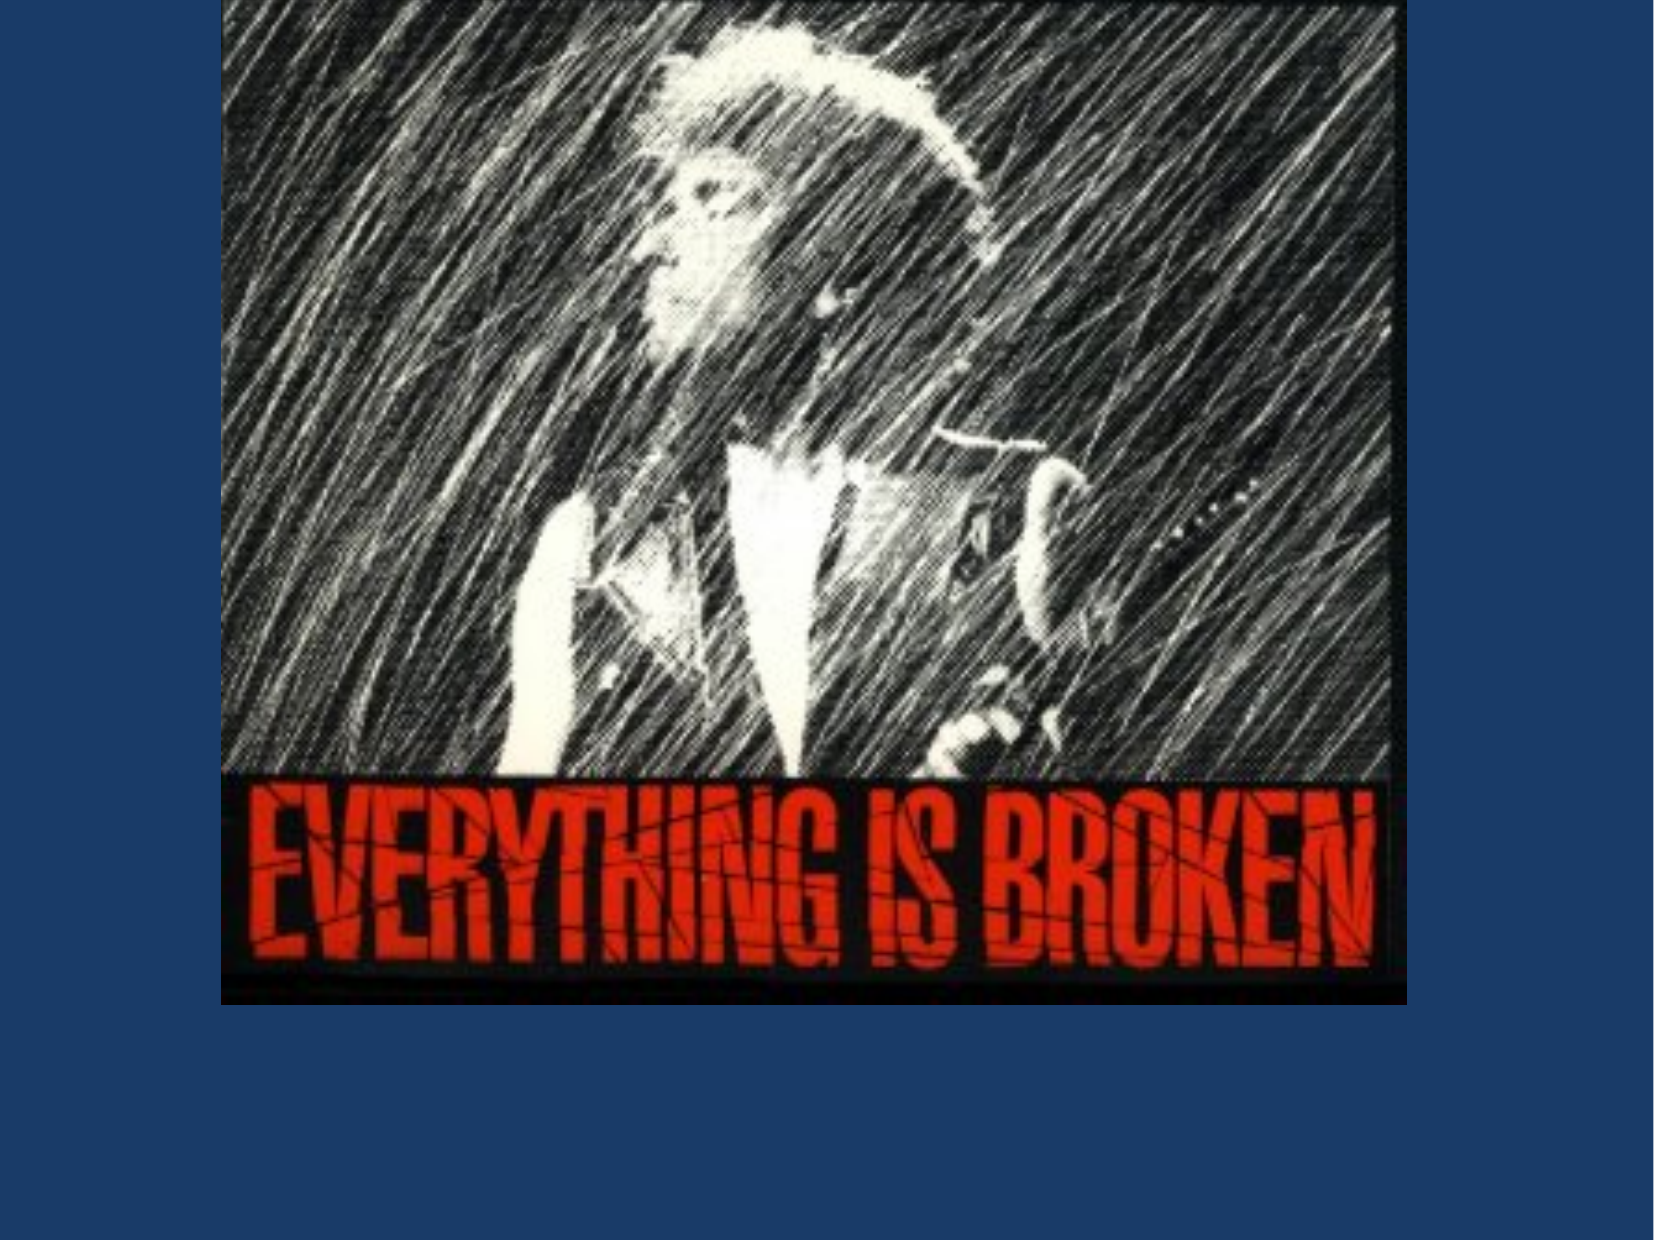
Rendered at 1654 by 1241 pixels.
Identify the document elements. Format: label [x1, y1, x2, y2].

picture [221, 0, 1407, 1006]
